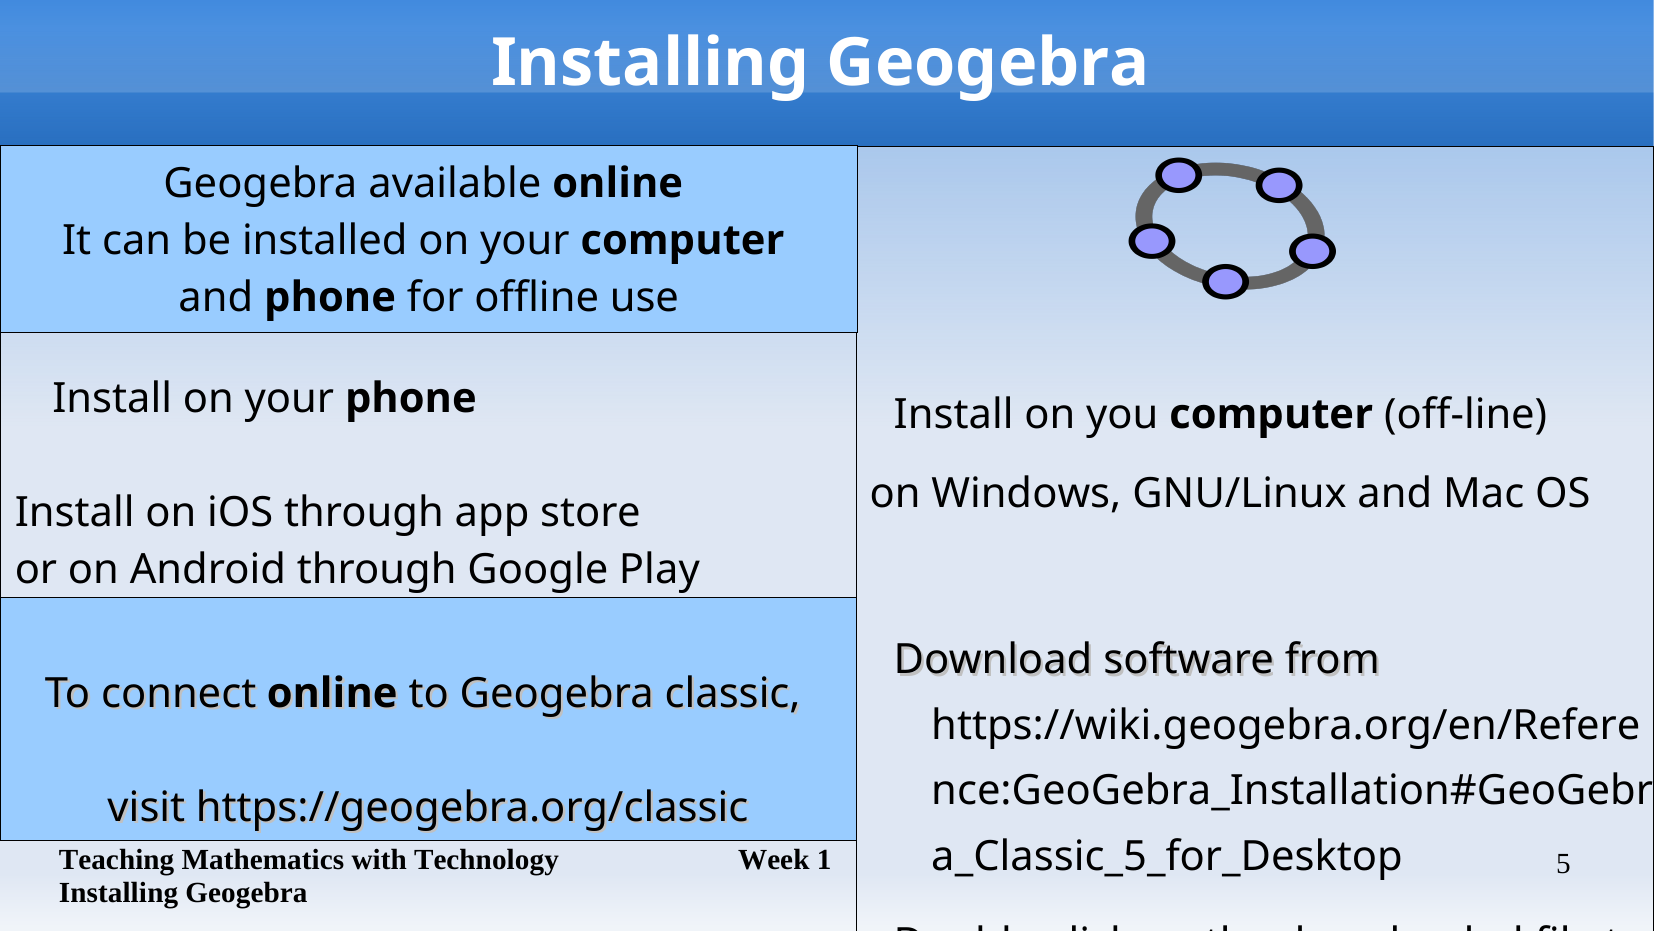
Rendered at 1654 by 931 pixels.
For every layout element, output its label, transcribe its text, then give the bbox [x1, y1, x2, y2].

picture [0, 0, 1654, 311]
picture [1566, 927, 1653, 931]
text_box Install on your phone Install on iOS through app store or on Android through Google Play [0, 332, 857, 597]
picture [1008, 927, 1072, 931]
picture [0, 841, 856, 931]
picture [910, 927, 979, 931]
picture [1301, 927, 1393, 931]
picture [1086, 927, 1114, 931]
text_box To connect online to Geogebra classic, visit https://geogebra.org/classic [0, 597, 857, 820]
picture [1117, 927, 1223, 931]
picture [1470, 927, 1516, 931]
picture [1520, 927, 1540, 931]
picture [857, 927, 897, 931]
list Install on you computer (off-line) on Windows, GNU/Linux and Mac OS Download software from https://wiki.geogebra.org/en/Reference:GeoGebra_Installation#GeoGebra_Classic_5_for_Desktop Double-click on the downloaded file to install Geogebra [856, 146, 1654, 927]
picture [1396, 927, 1466, 931]
picture [1226, 927, 1297, 931]
text_box Geogebra available online It can be installed on your computer and phone for offline use [0, 145, 858, 333]
picture [982, 927, 1005, 931]
title Installing Geogebra [76, 0, 1565, 129]
